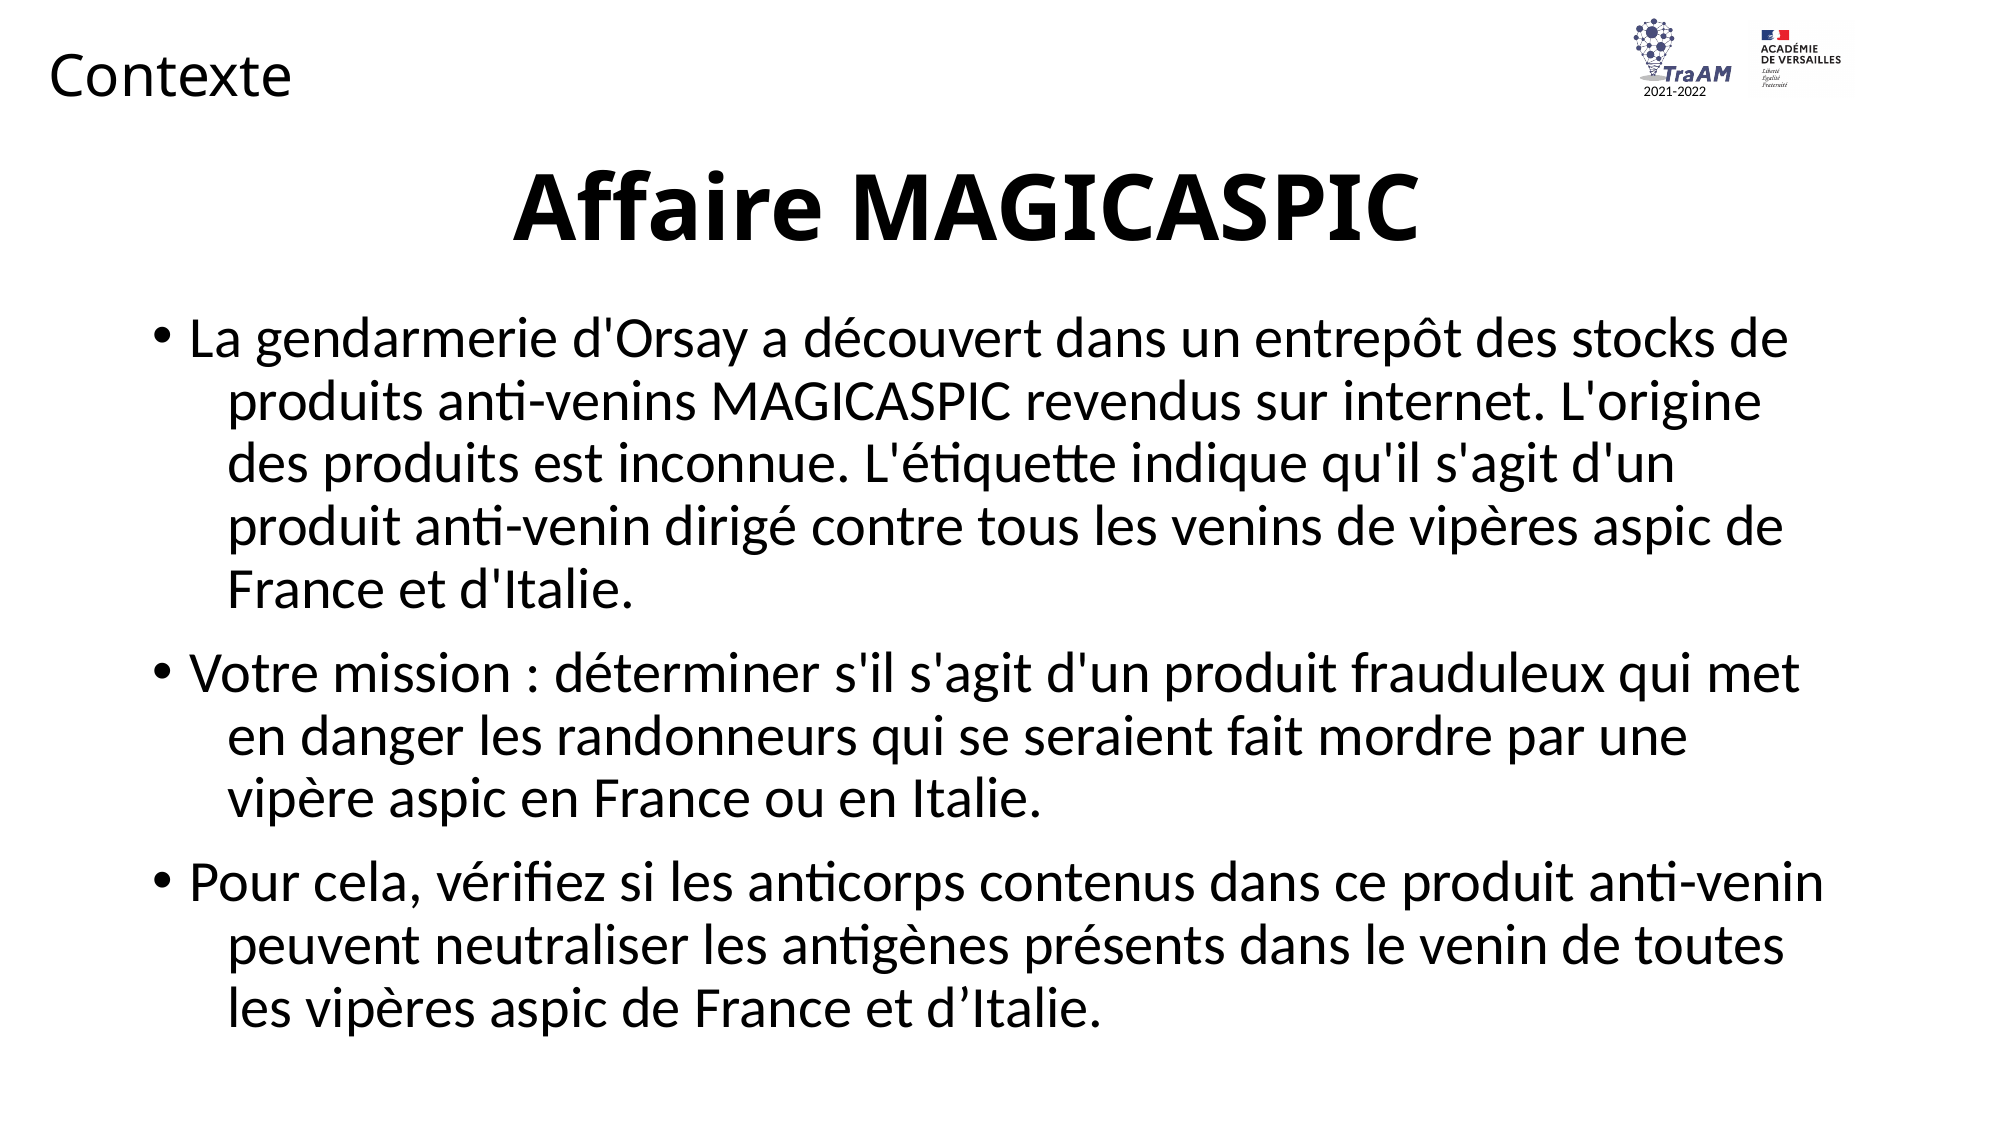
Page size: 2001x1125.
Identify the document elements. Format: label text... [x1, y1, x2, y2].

text_box Contexte [33, 30, 342, 125]
list La gendarmerie d'Orsay a découvert dans un entrepôt des stocks de produits anti-venins MAGICASPIC revendus sur internet. L'origine des produits est inconnue. L'étiquette indique qu'il s'agit d'un produit anti-venin dirigé contre tous les venins de vipères aspic de France et d'Italie. Votre mission : déterminer s'il s'agit d'un produit frauduleux qui met en danger les randonneurs qui se seraient fait mordre par une vipère aspic en France ou en Italie. Pour cela, vérifiez si les anticorps contenus dans ce produit anti-venin peuvent neutraliser les antigènes présents dans le venin de toutes les vipères aspic de France et d’Italie. [137, 299, 1863, 1055]
title Affaire MAGICASPIC [105, 136, 1831, 286]
